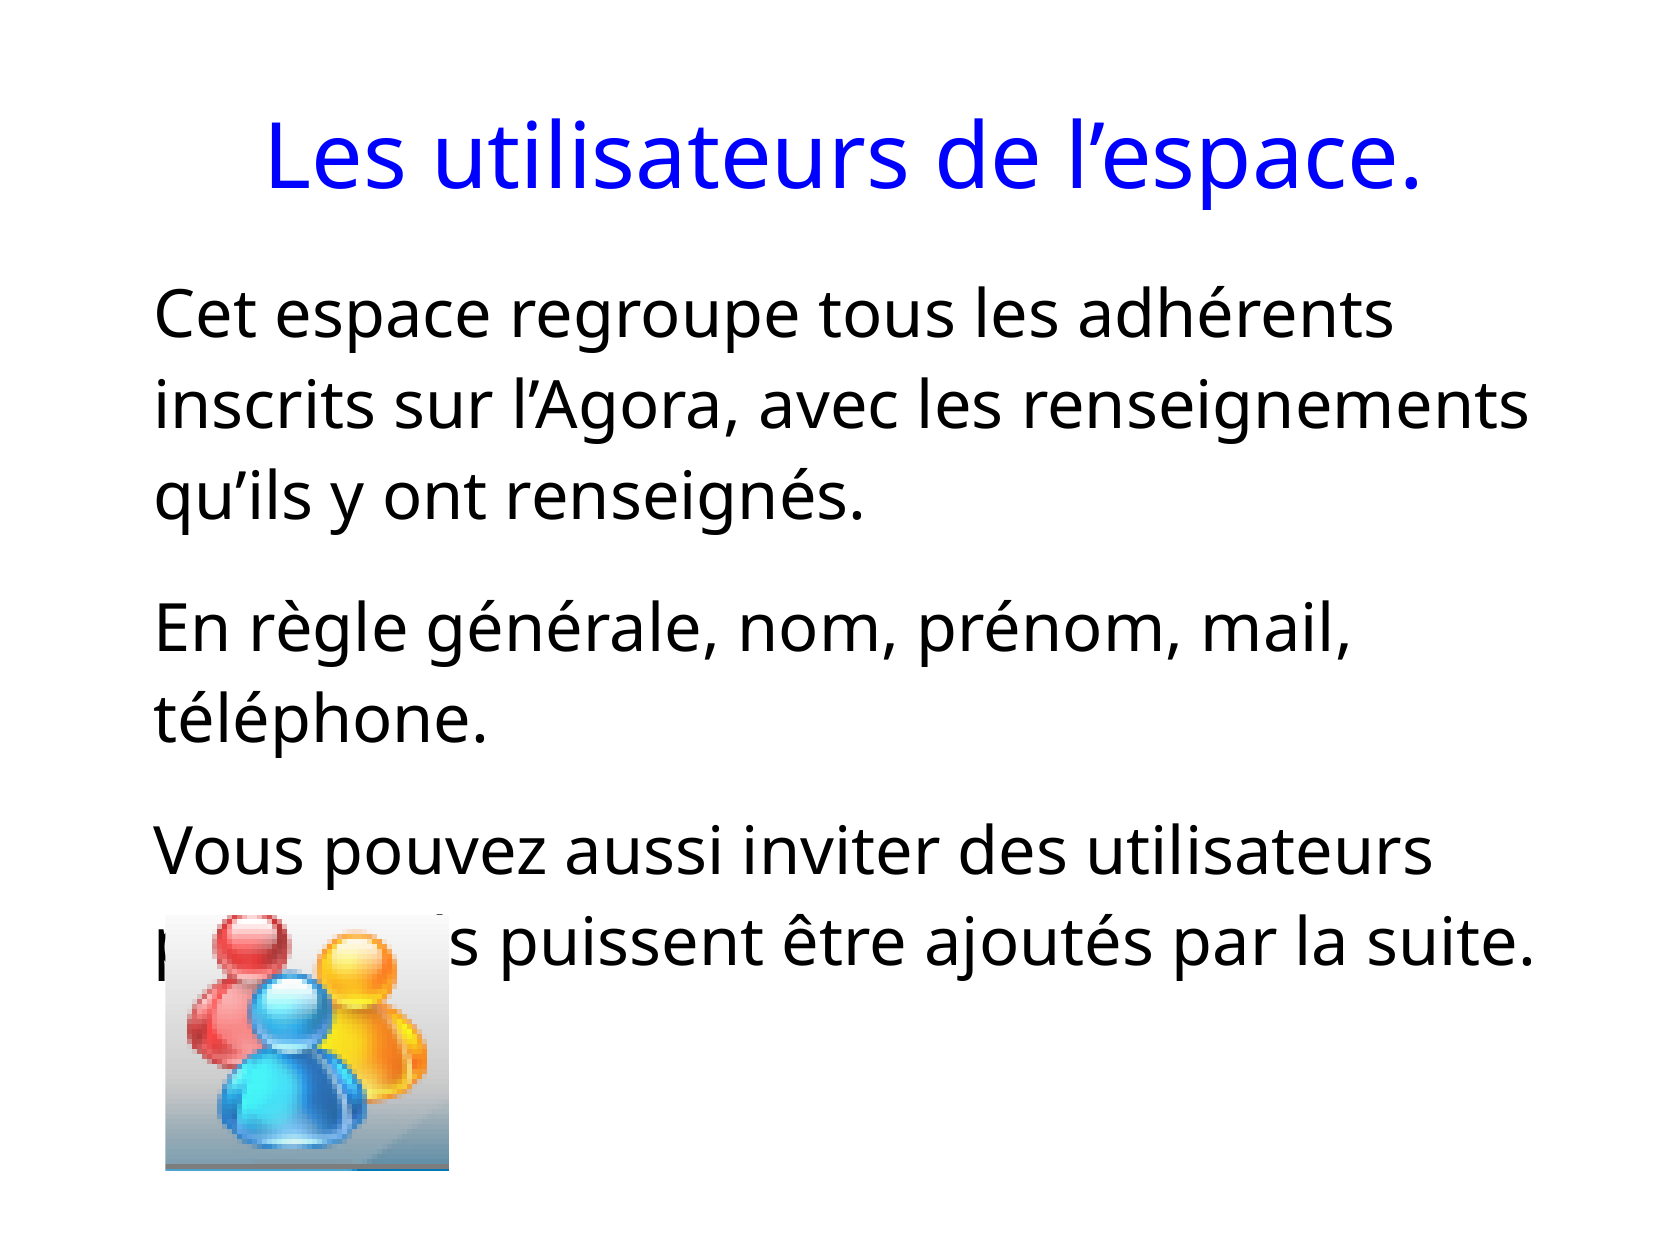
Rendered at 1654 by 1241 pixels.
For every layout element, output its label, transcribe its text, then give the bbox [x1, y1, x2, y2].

title Les utilisateurs de l’espace. [82, 49, 1571, 257]
picture [165, 915, 449, 1171]
list Cet espace regroupe tous les adhérents inscrits sur l’Agora, avec les renseignements qu’ils y ont renseignés. En règle générale, nom, prénom, mail, téléphone. Vous pouvez aussi inviter des utilisateurs pour qu’ils puissent être ajoutés par la suite. [82, 266, 1571, 986]
